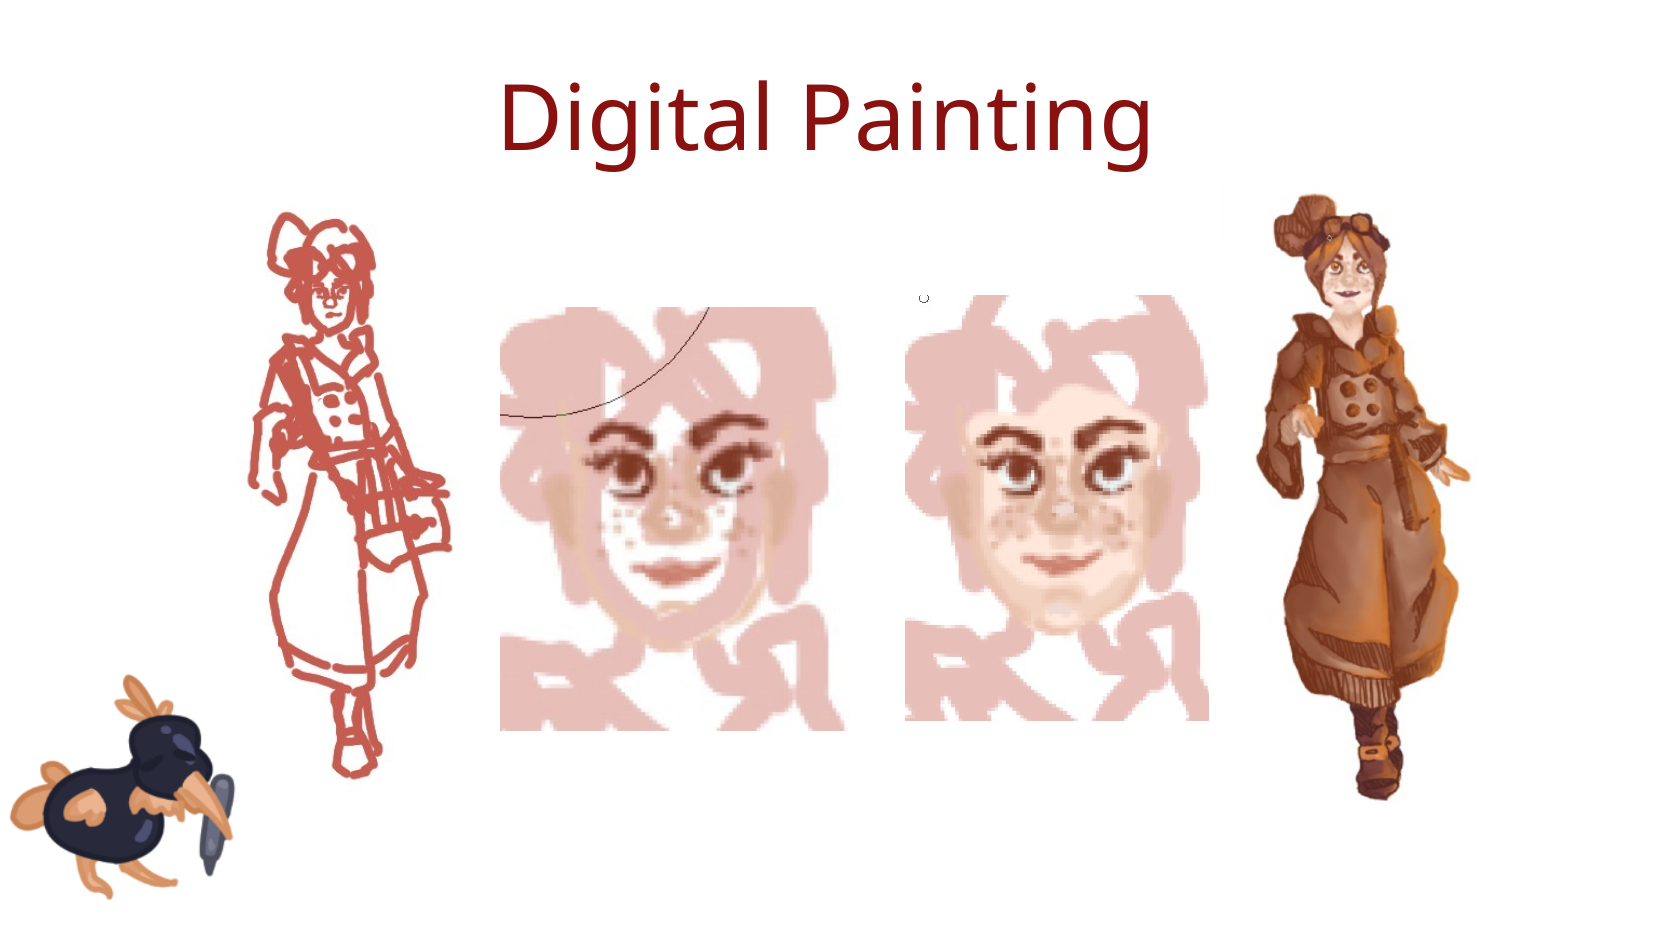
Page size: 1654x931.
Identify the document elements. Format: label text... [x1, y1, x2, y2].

picture [500, 307, 851, 731]
picture [1221, 176, 1501, 827]
picture [0, 141, 485, 931]
title Digital Painting [82, 37, 1571, 193]
picture [905, 295, 1209, 721]
